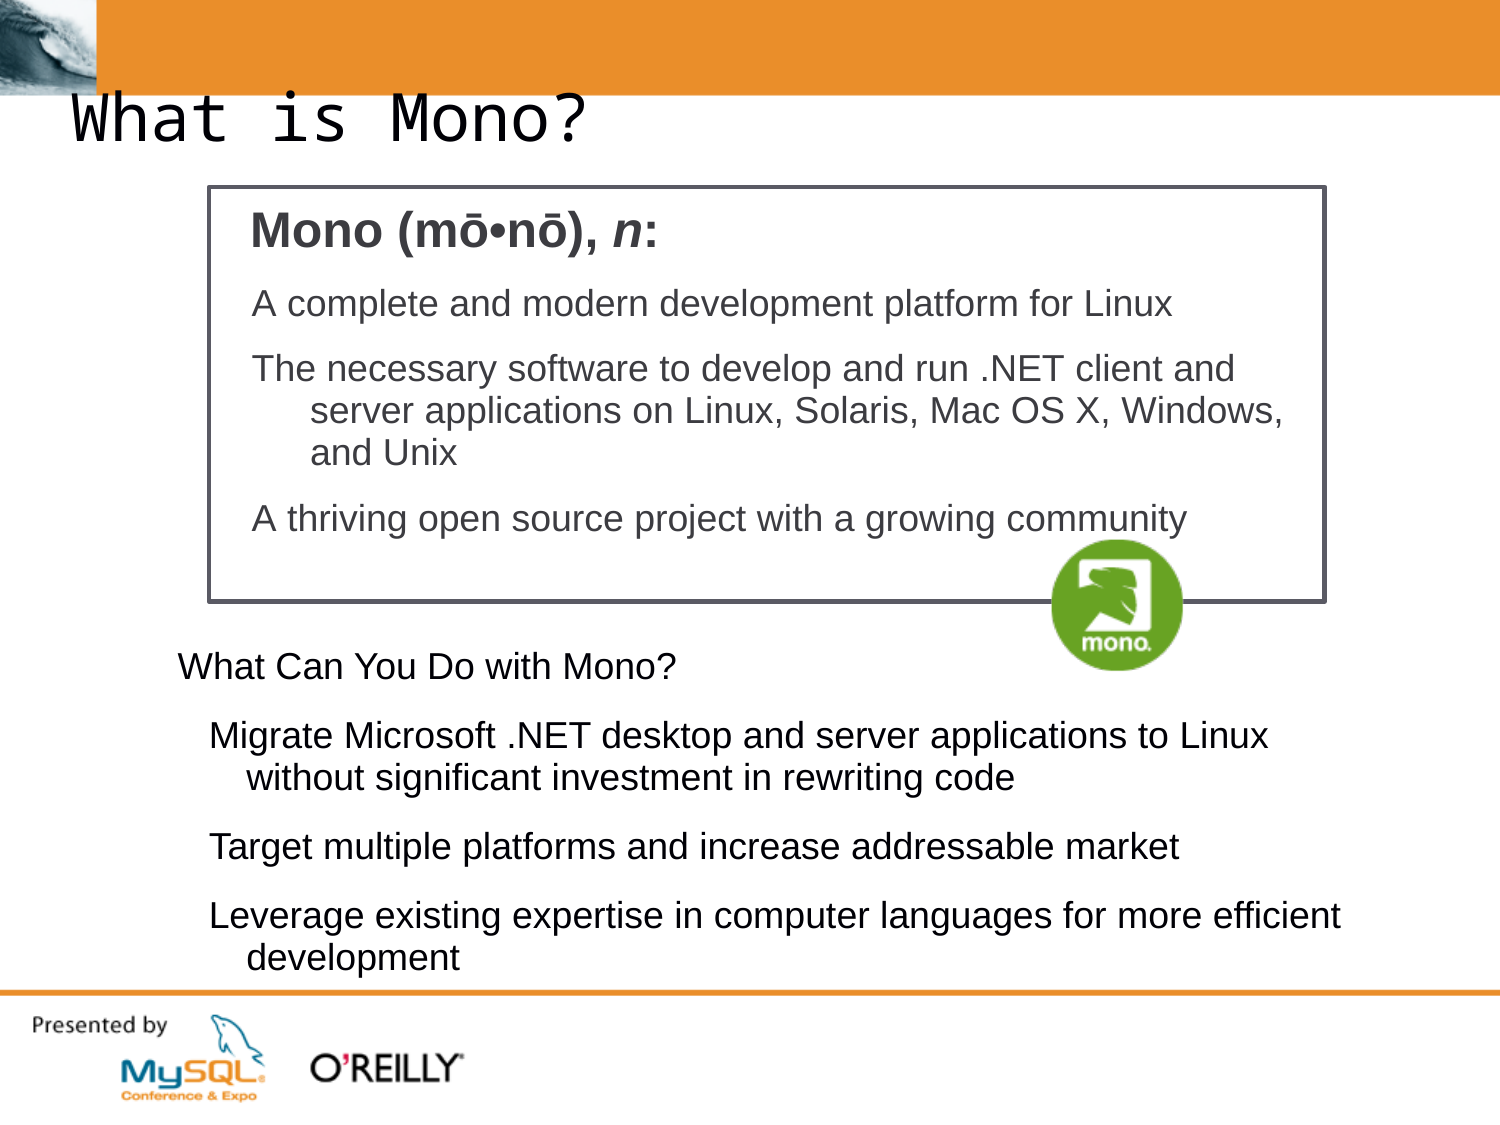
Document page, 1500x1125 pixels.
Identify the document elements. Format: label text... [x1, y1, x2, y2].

text_box [209, 232, 1050, 602]
title What is Mono? [70, 0, 1417, 232]
text_box Mono (mō•nō), n: A complete and modern development platform for Linux The necessary software to develop and run .NET client and server applications on Linux, Solaris, Mac OS X, Windows, and Unix A thriving open source project with a growing community [250, 232, 1321, 542]
picture [0, 0, 1500, 1125]
text_box [1185, 232, 1325, 602]
list What Can You Do with Mono? Migrate Microsoft .NET desktop and server applications to Linux without significant investment in rewriting code Target multiple platforms and increase addressable market Leverage existing expertise in computer languages for more efficient development [171, 645, 1370, 980]
